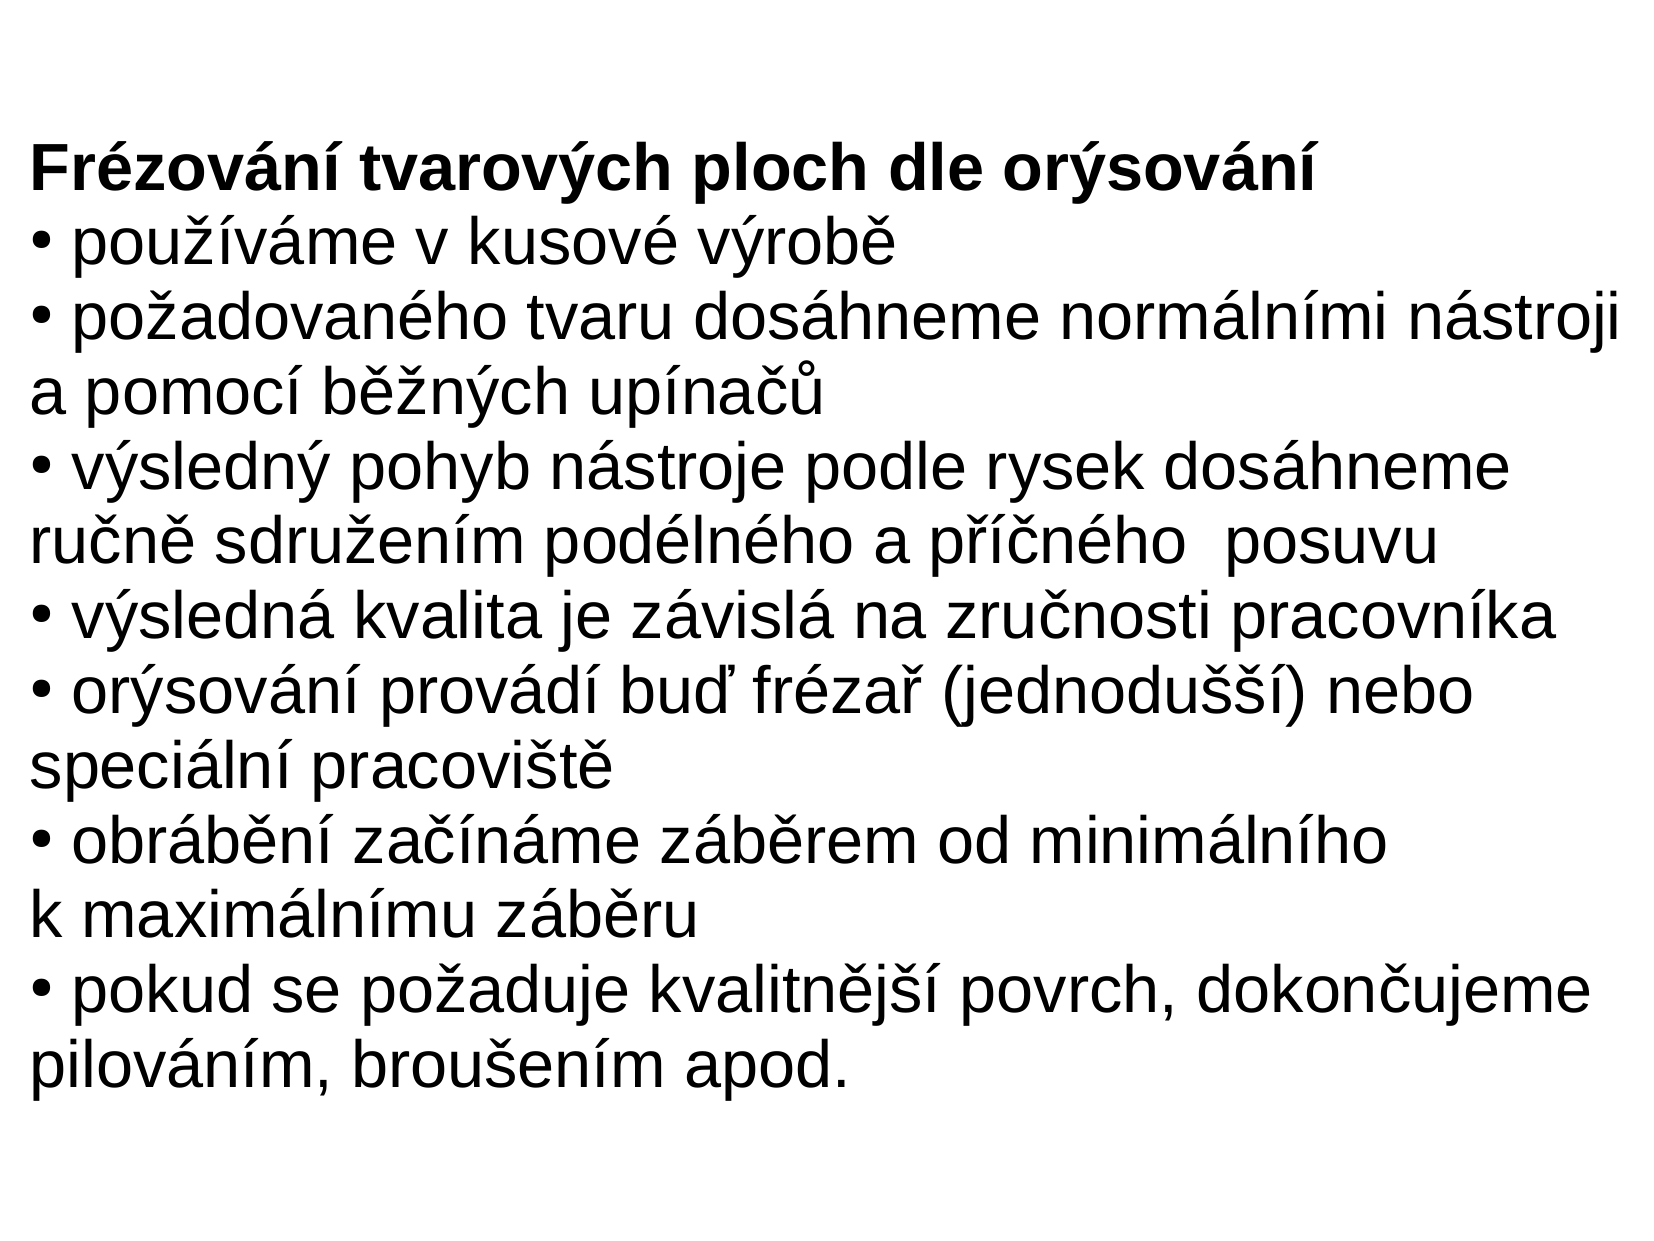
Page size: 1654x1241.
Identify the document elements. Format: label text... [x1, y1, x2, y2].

subtitle Frézování tvarových ploch dle orýsování používáme v kusové výrobě požadovaného tvaru dosáhneme normálními nástroji a pomocí běžných upínačů výsledný pohyb nástroje podle rysek dosáhneme ručně sdružením podélného a příčného posuvu výsledná kvalita je závislá na zručnosti pracovníka orýsování provádí buď frézař (jednodušší) nebo speciální pracoviště obrábění začínáme záběrem od minimálního k maximálnímu záběru pokud se požaduje kvalitnější povrch, dokončujeme pilováním, broušením apod. [29, 93, 1625, 1138]
